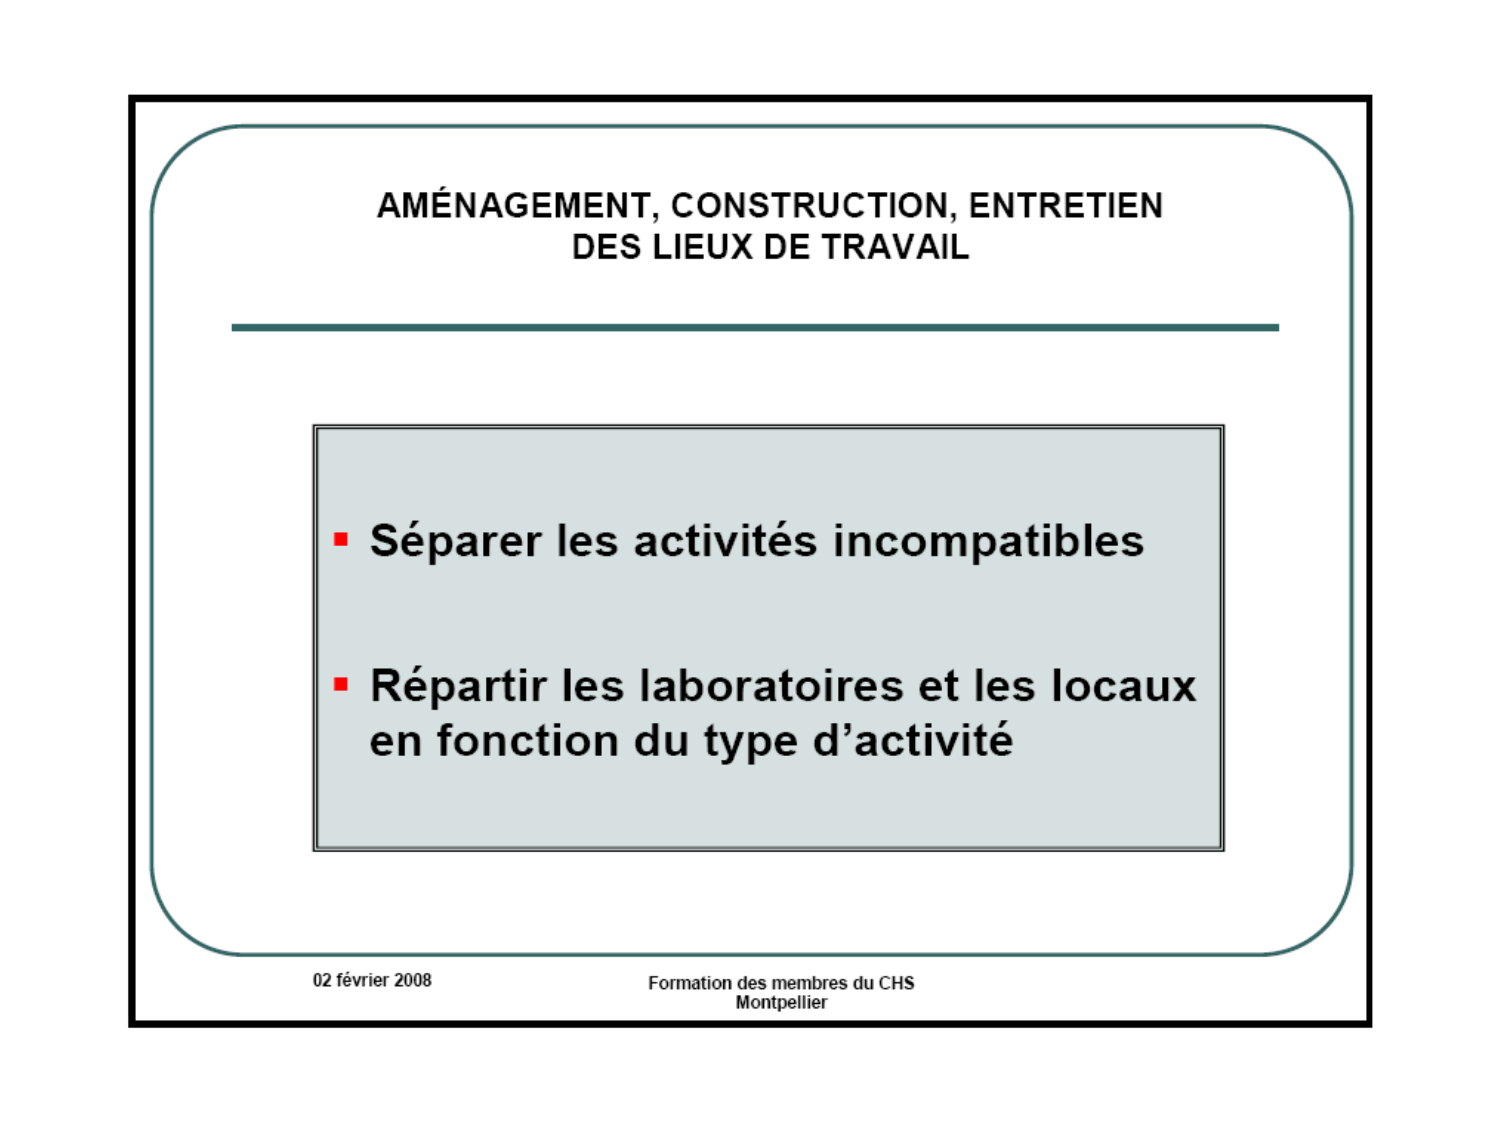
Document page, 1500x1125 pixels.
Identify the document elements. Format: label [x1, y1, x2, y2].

picture [124, 92, 1376, 1033]
